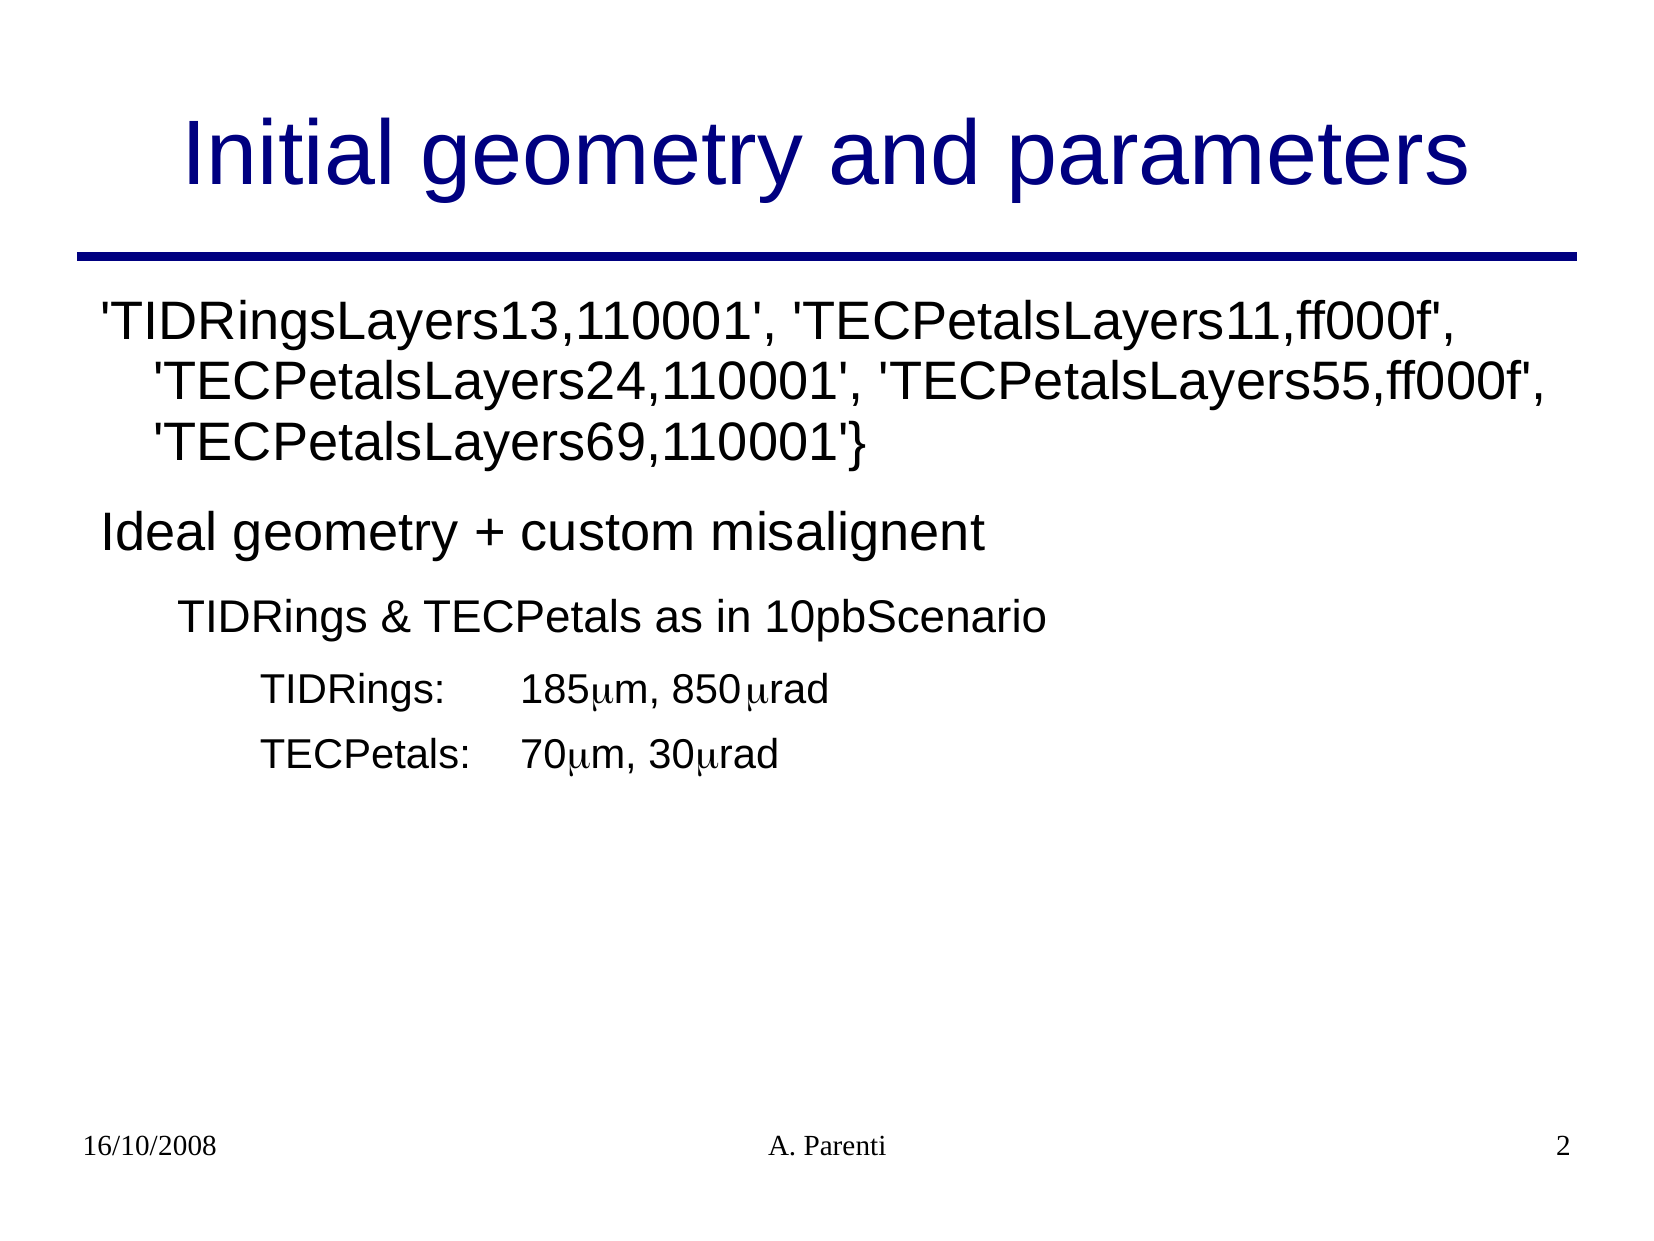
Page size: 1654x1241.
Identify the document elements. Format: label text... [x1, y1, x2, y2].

list 'TIDRingsLayers13,110001', 'TECPetalsLayers11,ff000f', 'TECPetalsLayers24,110001', 'TECPetalsLayers55,ff000f', 'TECPetalsLayers69,110001'} Ideal geometry + custom misalignent TIDRings & TECPetals as in 10pbScenario TIDRings: 185mm, 850 mrad TECPetals: 70mm, 30mrad [82, 290, 1571, 1094]
title Initial geometry and parameters [82, 56, 1571, 250]
